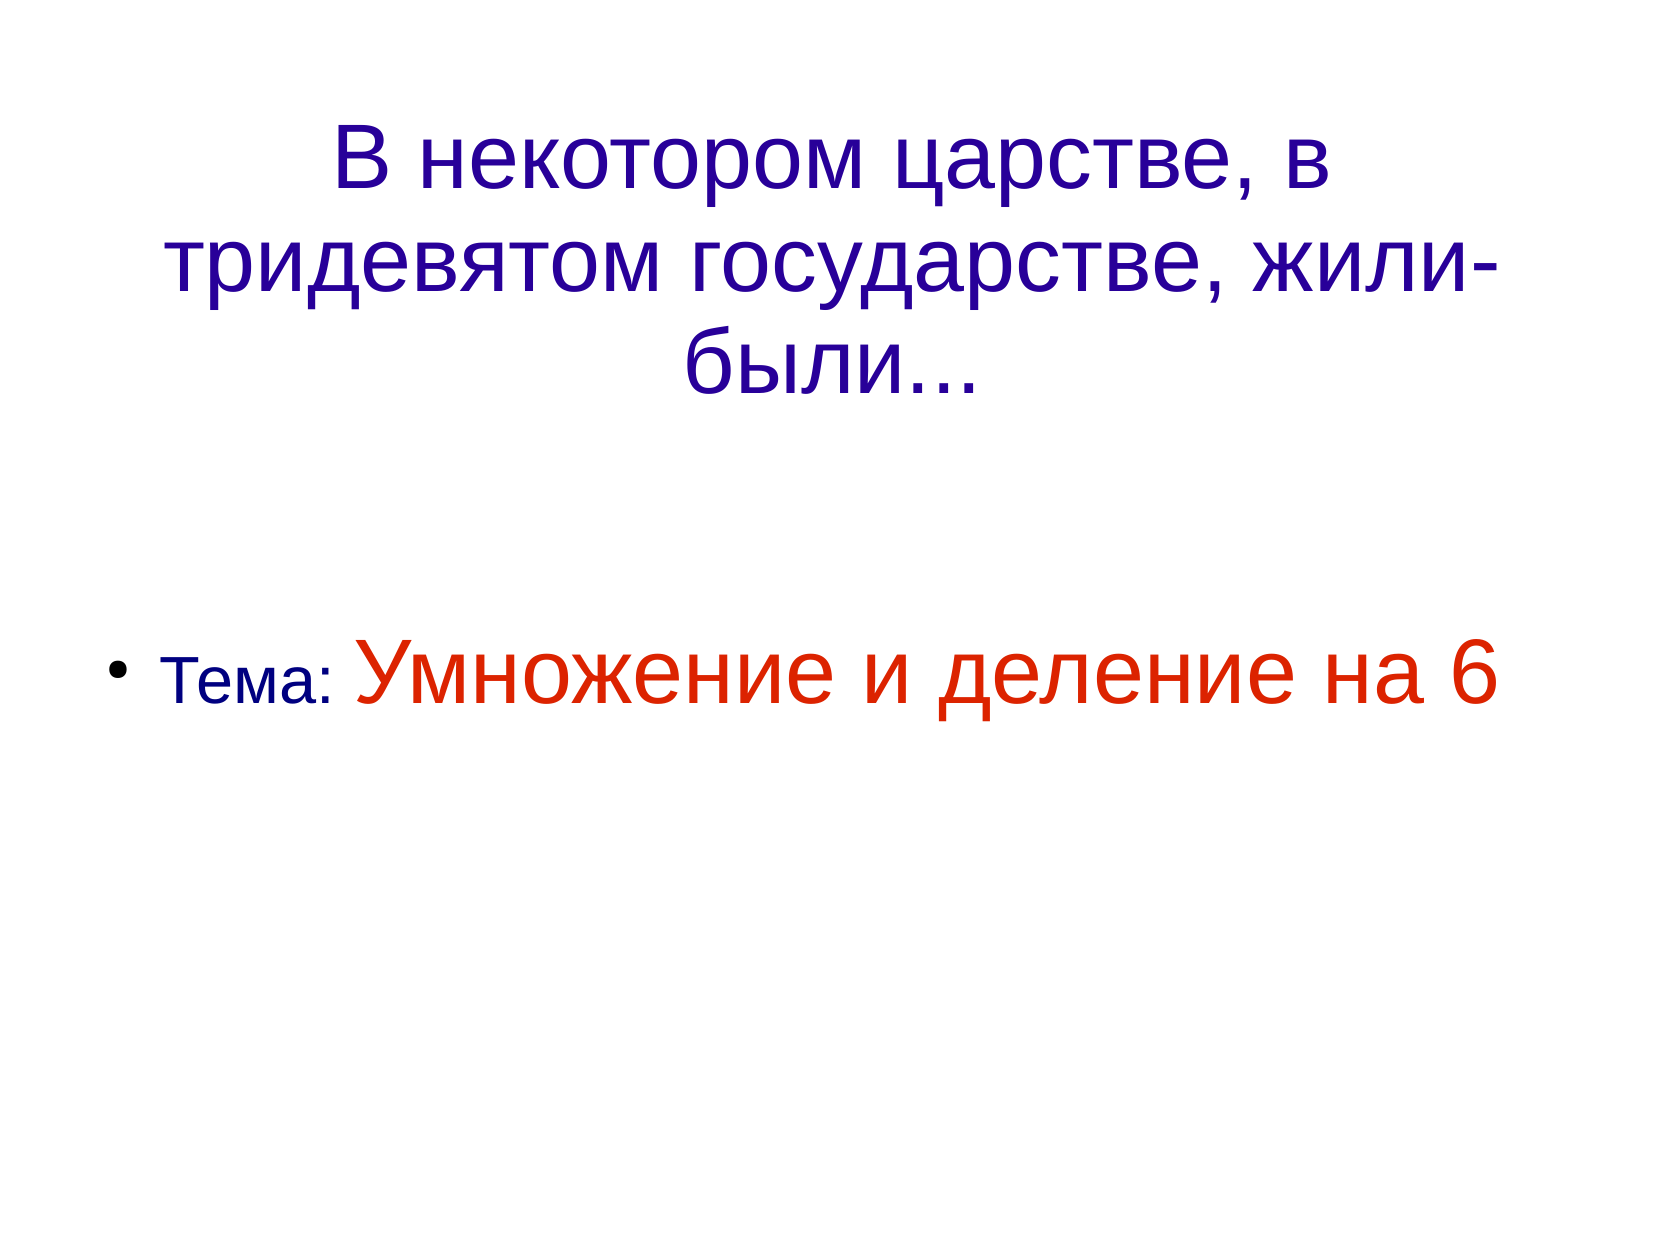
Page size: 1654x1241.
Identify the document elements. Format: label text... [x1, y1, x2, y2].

title В некотором царстве, в тридевятом государстве, жили-были... [88, 105, 1577, 414]
list Тема: Умножение и деление на 6 [88, 620, 1565, 1114]
